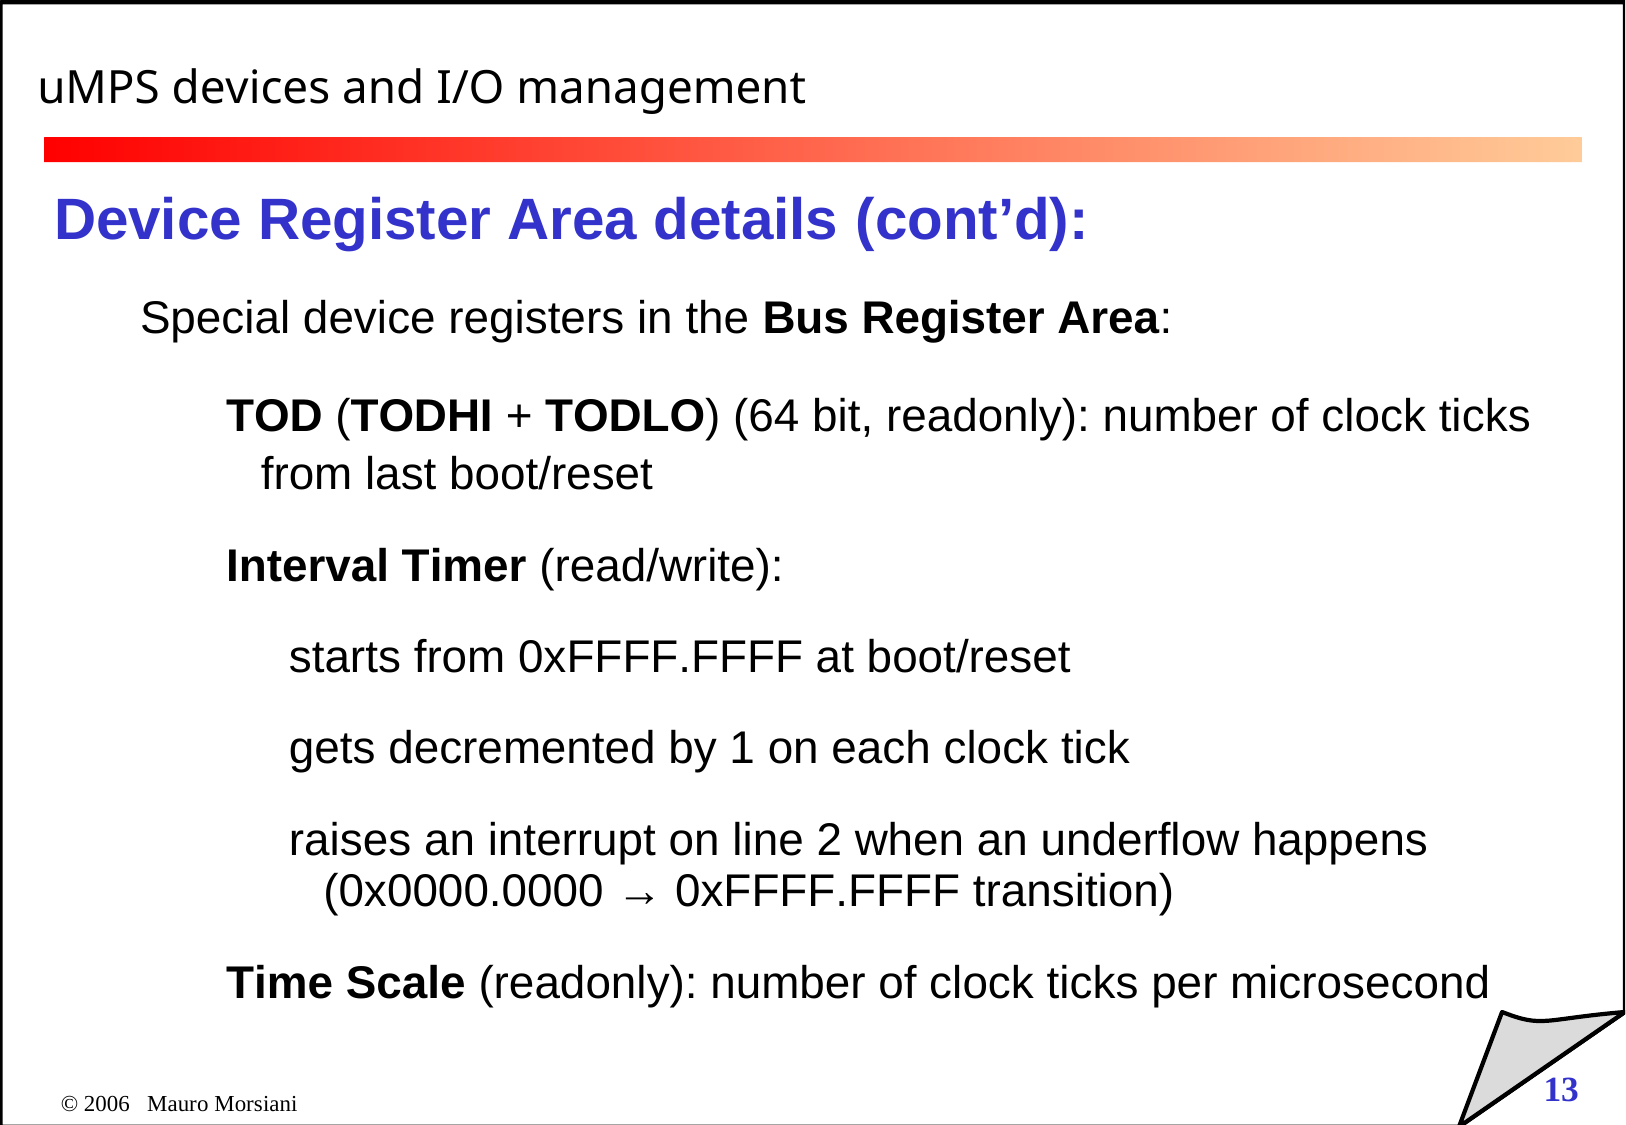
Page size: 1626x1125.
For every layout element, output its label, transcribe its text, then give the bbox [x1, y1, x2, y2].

title uMPS devices and I/O management [37, 44, 1588, 131]
list Device Register Area details (cont’d): Special device registers in the Bus Register Area: TOD (TODHI + TODLO) (64 bit, readonly): number of clock ticks from last boot/reset Interval Timer (read/write): starts from 0xFFFF.FFFF at boot/reset gets decremented by 1 on each clock tick raises an interrupt on line 2 when an underflow happens (0x0000.0000 → 0xFFFF.FFFF transition) Time Scale (readonly): number of clock ticks per microsecond [54, 187, 1571, 1124]
